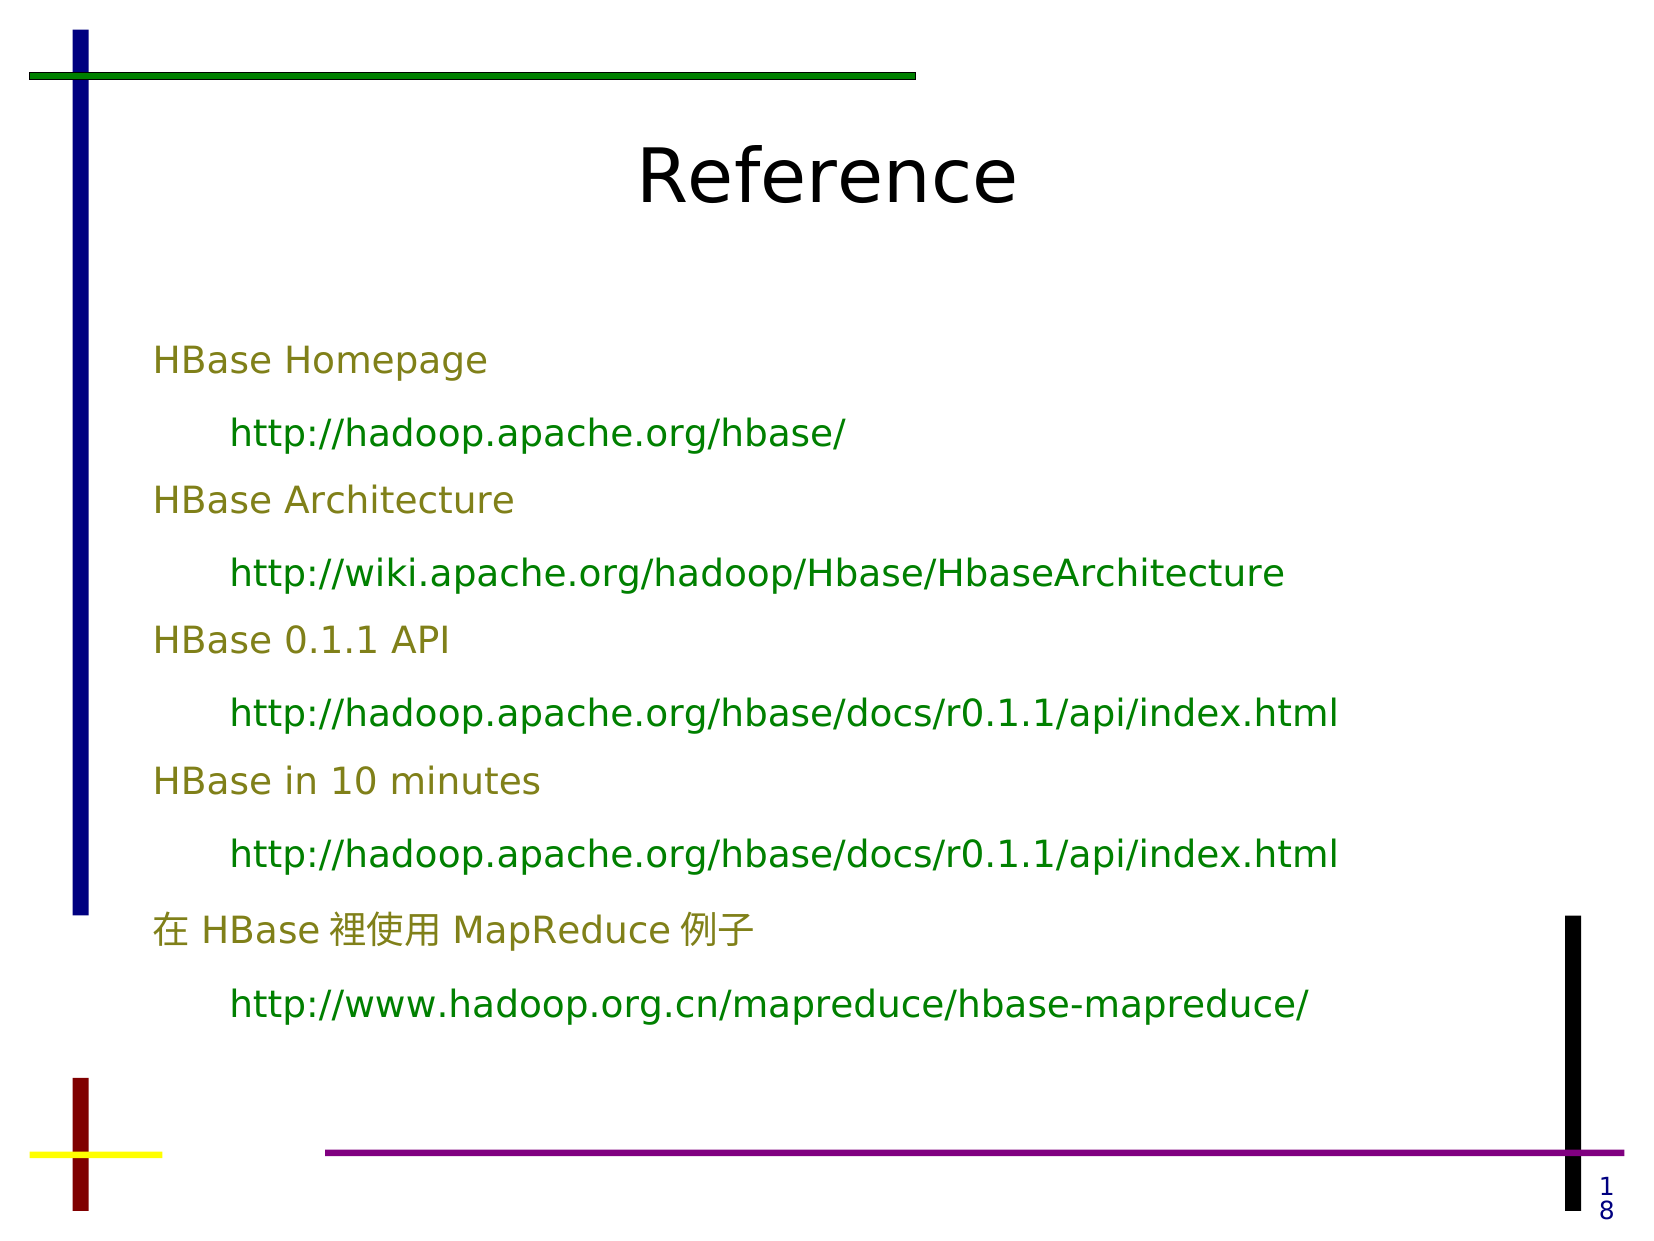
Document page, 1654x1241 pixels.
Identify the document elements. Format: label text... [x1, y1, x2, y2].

list HBase Homepage http://hadoop.apache.org/hbase/ HBase Architecture http://wiki.apache.org/hadoop/Hbase/HbaseArchitecture HBase 0.1.1 API http://hadoop.apache.org/hbase/docs/r0.1.1/api/index.html HBase in 10 minutes http://hadoop.apache.org/hbase/docs/r0.1.1/api/index.html 在HBase裡使用MapReduce例子 http://www.hadoop.org.cn/mapreduce/hbase-mapreduce/ [134, 338, 1534, 1112]
title Reference [121, 95, 1534, 258]
